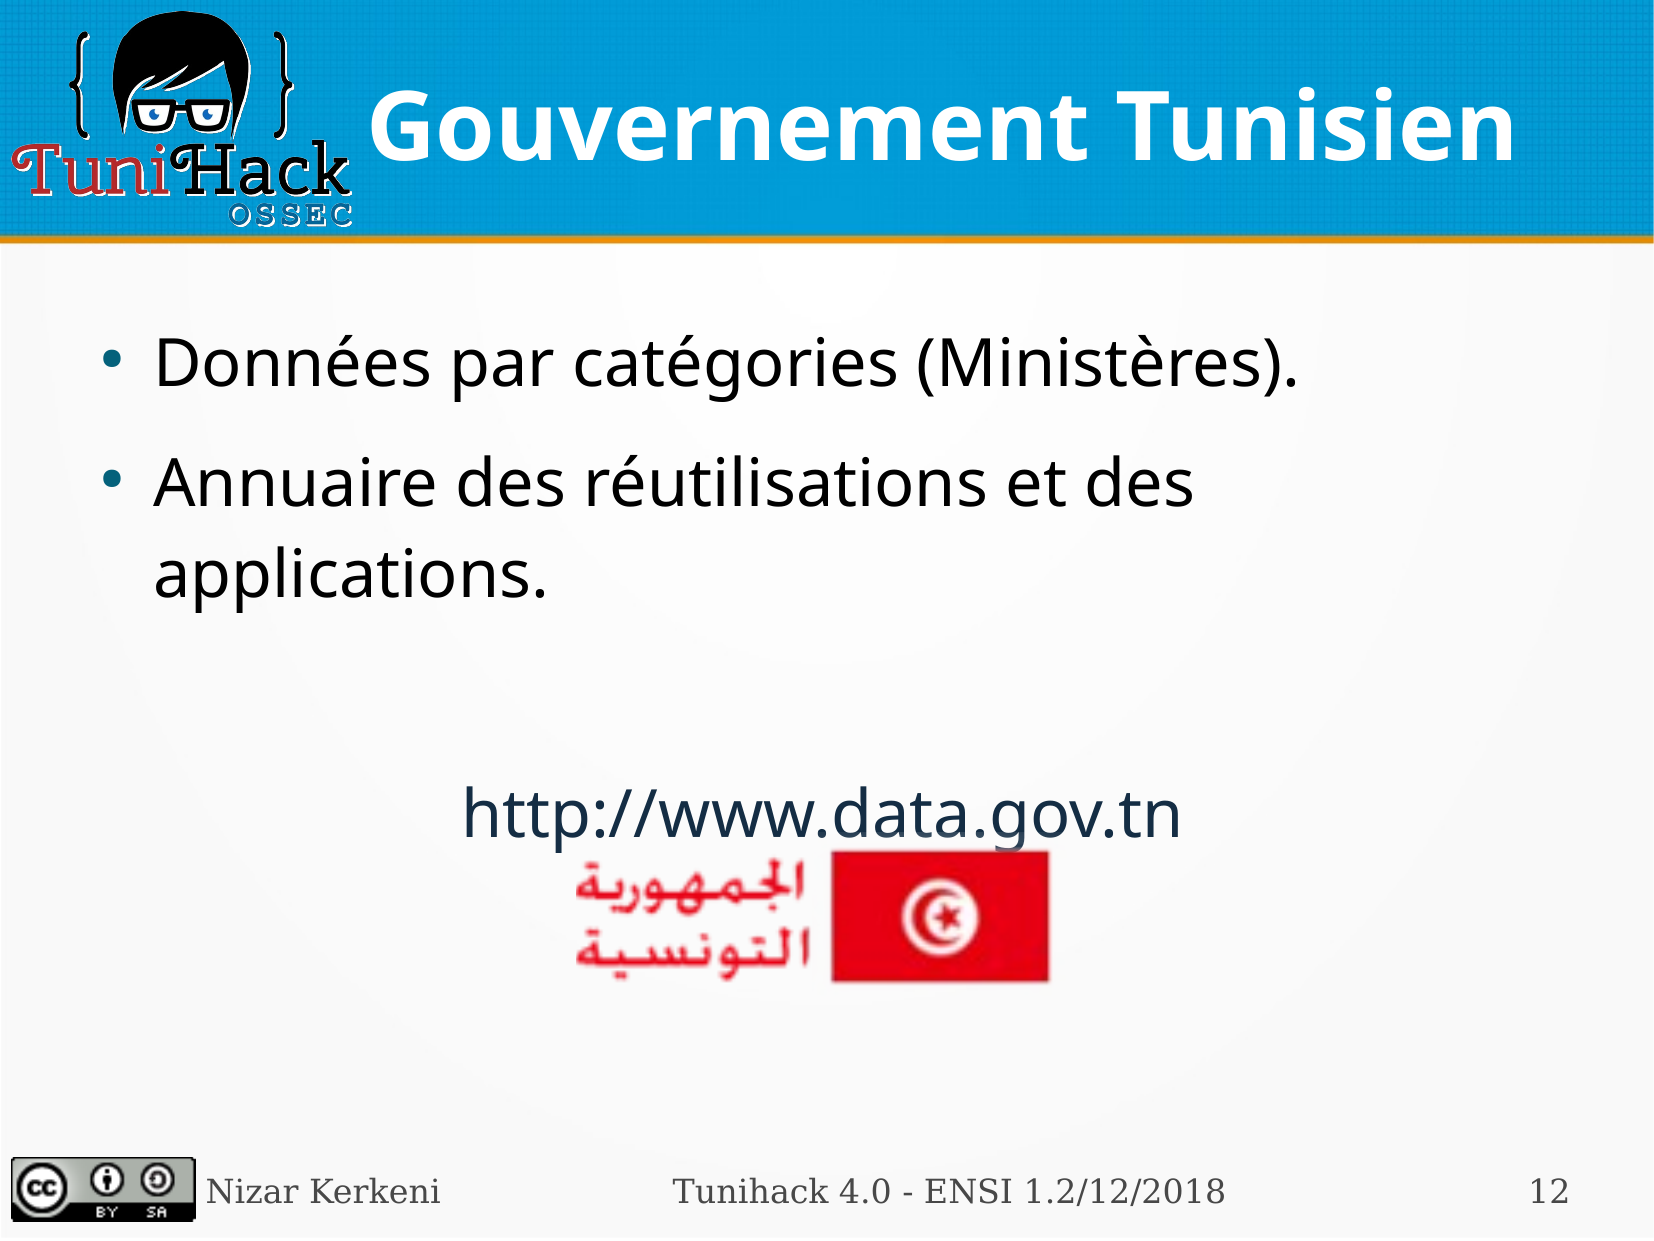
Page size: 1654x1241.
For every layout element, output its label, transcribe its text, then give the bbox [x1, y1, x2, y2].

title Gouvernement Tunisien [366, 19, 1619, 227]
picture [233, 207, 243, 216]
picture [335, 207, 342, 216]
picture [279, 157, 310, 196]
picture [312, 206, 319, 212]
picture [70, 32, 89, 139]
picture [0, 233, 1654, 1241]
picture [63, 158, 170, 196]
picture [266, 219, 274, 225]
list Données par catégories (Ministères). Annuaire des réutilisations et des applications. http://www.data.gov.tn [82, 315, 1563, 1146]
picture [171, 144, 236, 195]
picture [113, 12, 250, 135]
picture [274, 32, 294, 139]
picture [240, 157, 276, 196]
picture [12, 144, 61, 195]
picture [313, 140, 350, 196]
picture [156, 144, 164, 153]
picture [243, 212, 250, 225]
